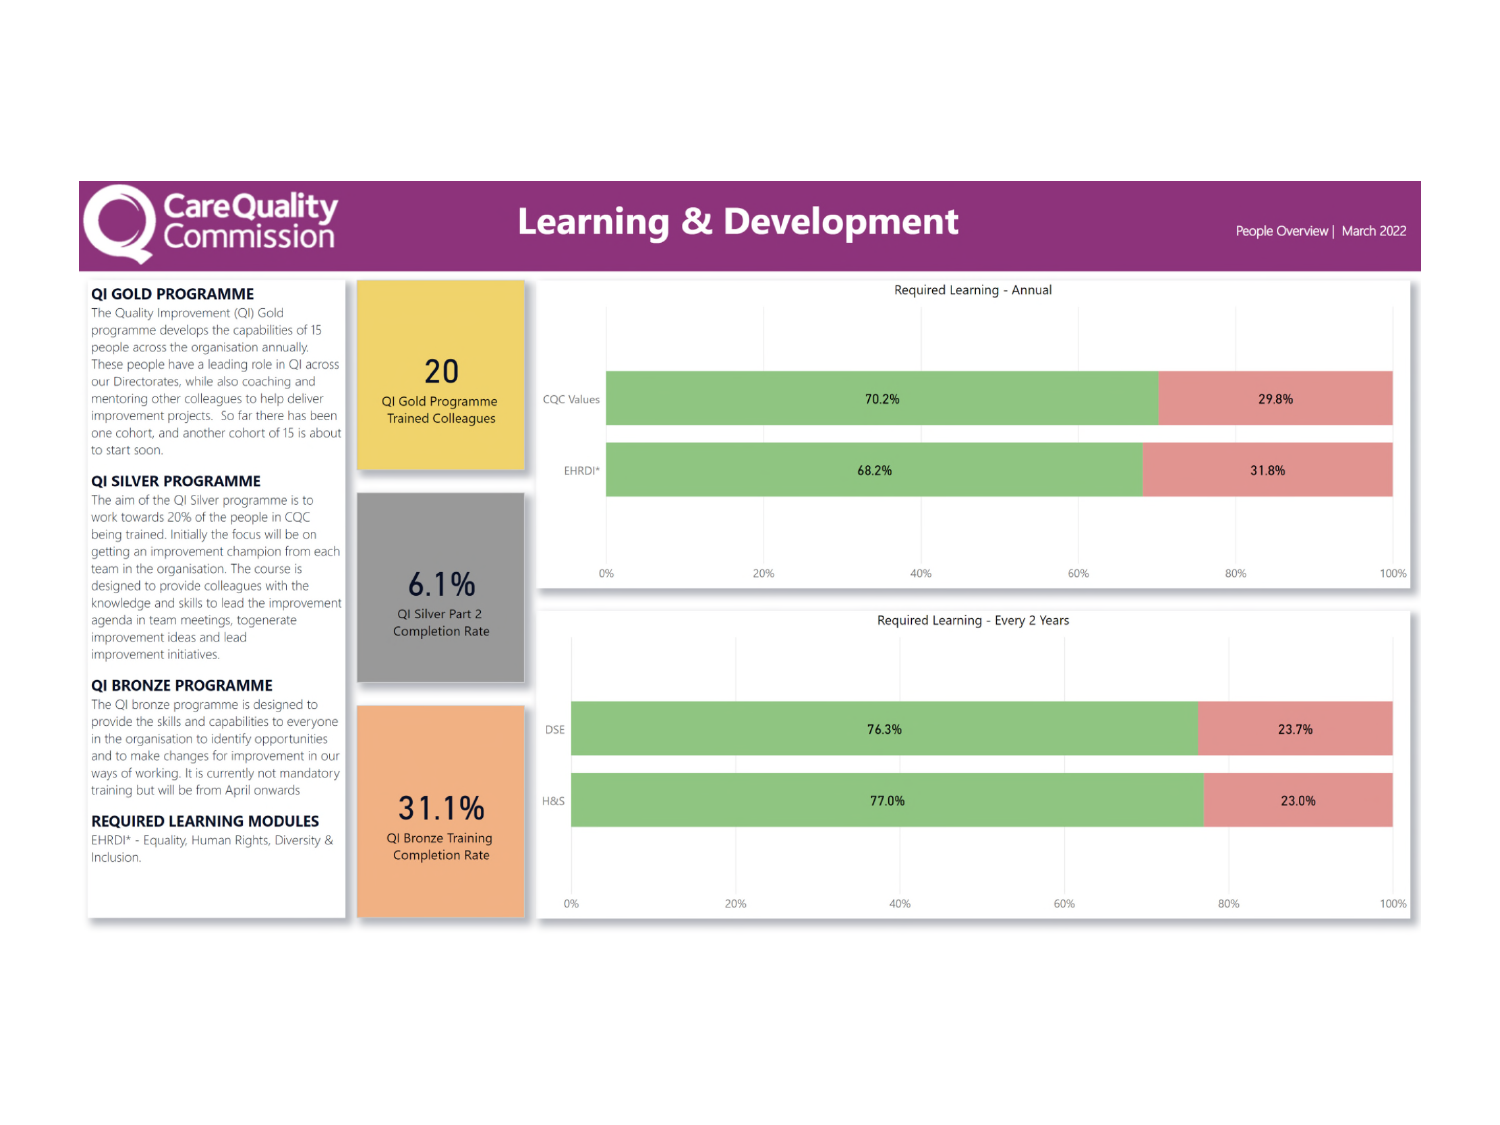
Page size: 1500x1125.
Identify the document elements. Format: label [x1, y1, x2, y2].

picture [79, 181, 1421, 944]
